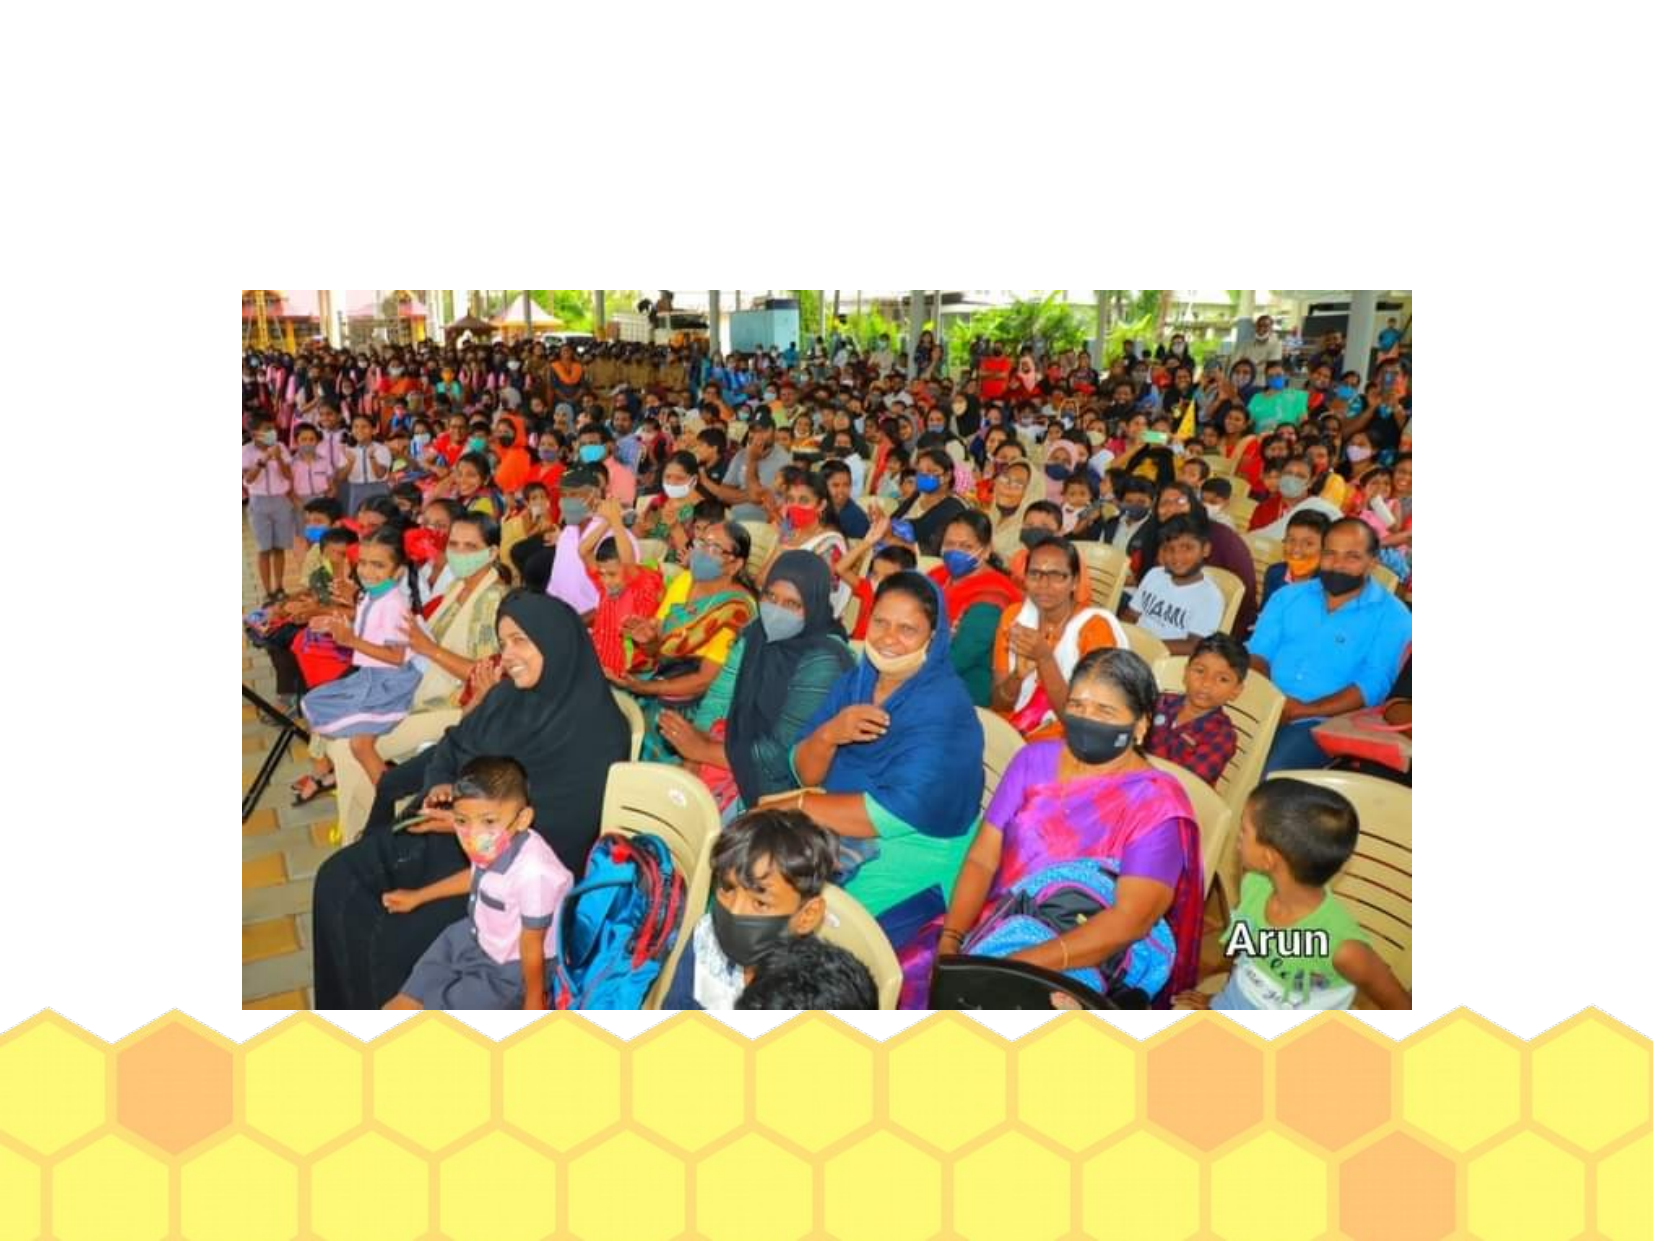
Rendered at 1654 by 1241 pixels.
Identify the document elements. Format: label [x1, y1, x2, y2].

picture [0, 290, 1654, 1241]
